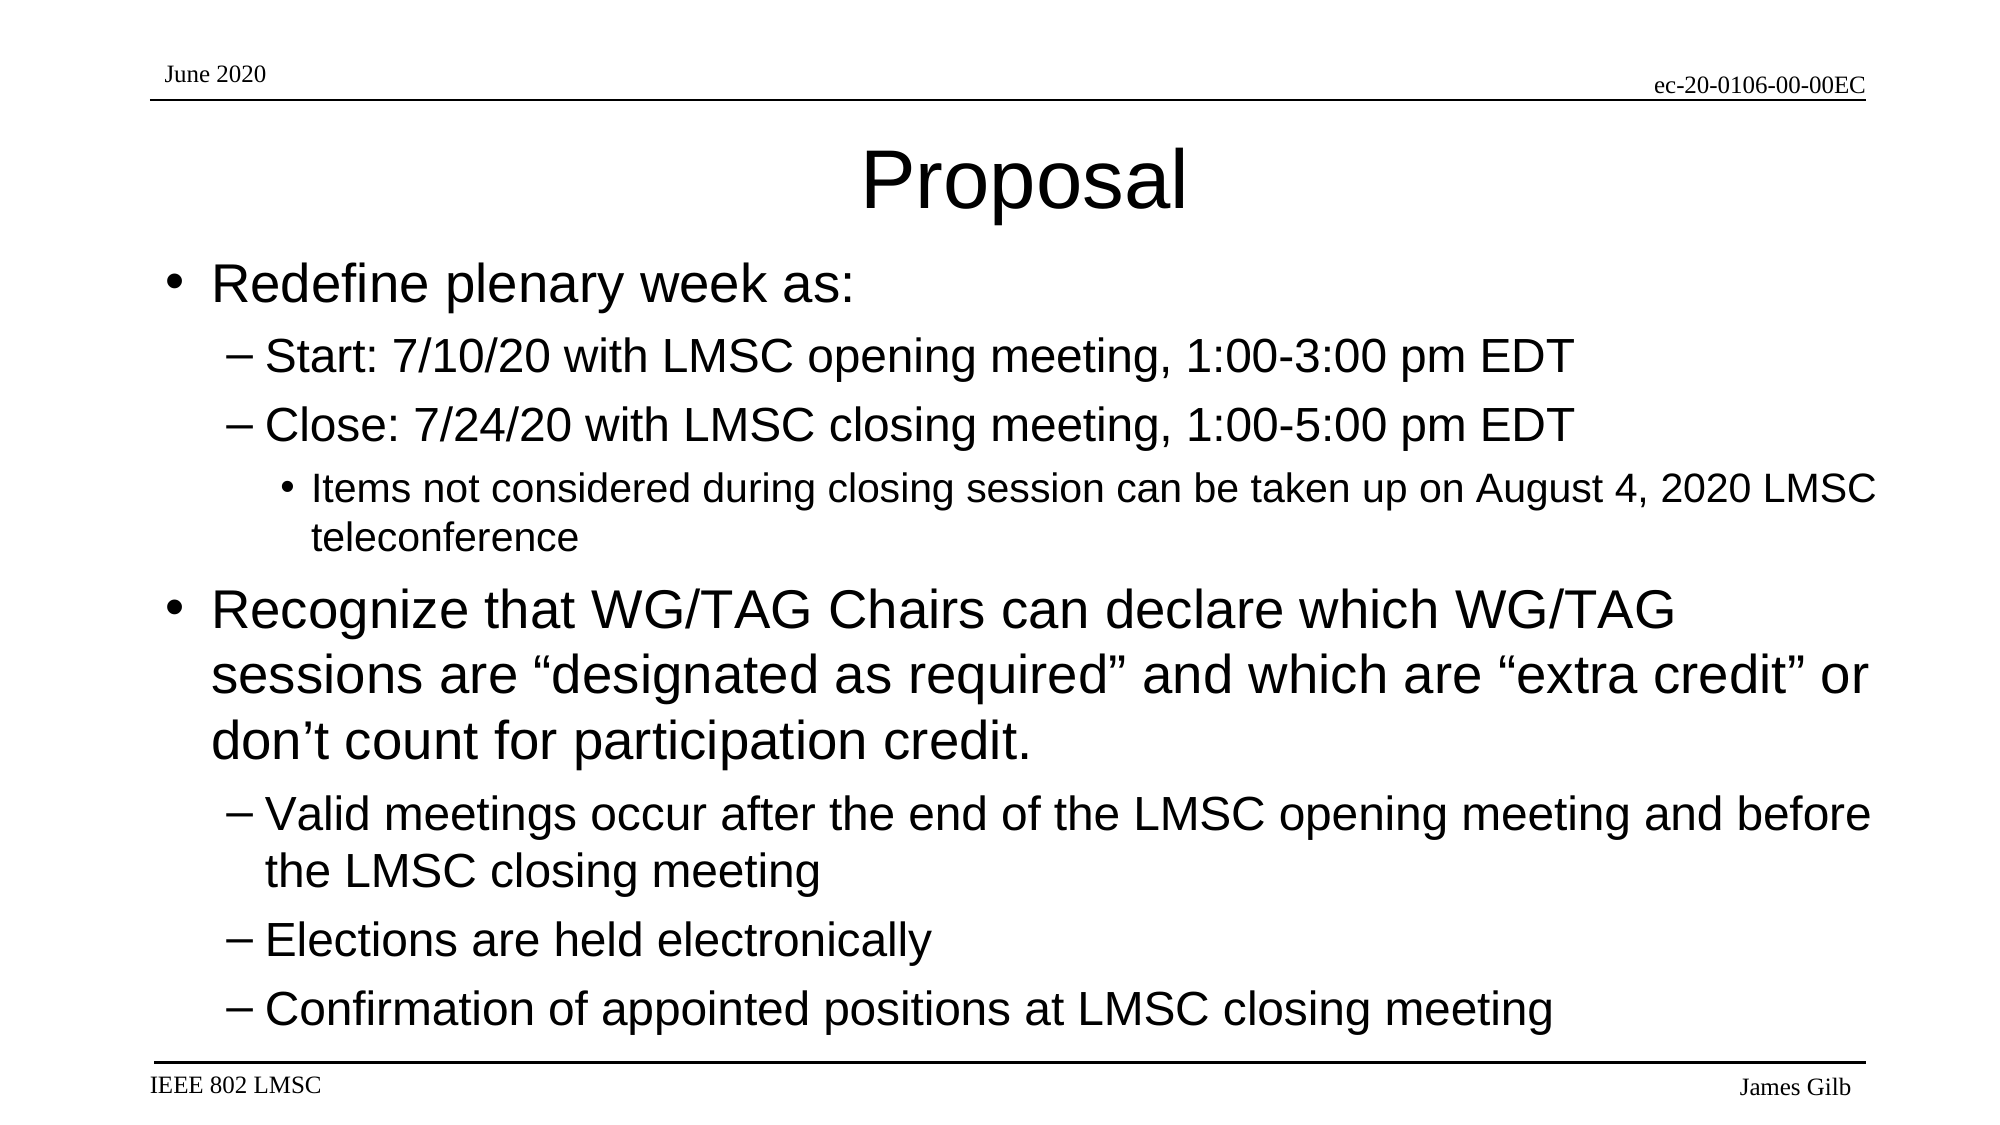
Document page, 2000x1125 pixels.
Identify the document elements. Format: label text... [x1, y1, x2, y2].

list Redefine plenary week as: Start: 7/10/20 with LMSC opening meeting, 1:00-3:00 pm EDT Close: 7/24/20 with LMSC closing meeting, 1:00-5:00 pm EDT Items not considered during closing session can be taken up on August 4, 2020 LMSC teleconference Recognize that WG/TAG Chairs can declare which WG/TAG sessions are “designated as required” and which are “extra credit” or don’t count for participation credit. Valid meetings occur after the end of the LMSC opening meeting and before the LMSC closing meeting Elections are held electronically Confirmation of appointed positions at LMSC closing meeting [149, 239, 1900, 1051]
title Proposal [149, 112, 1900, 238]
